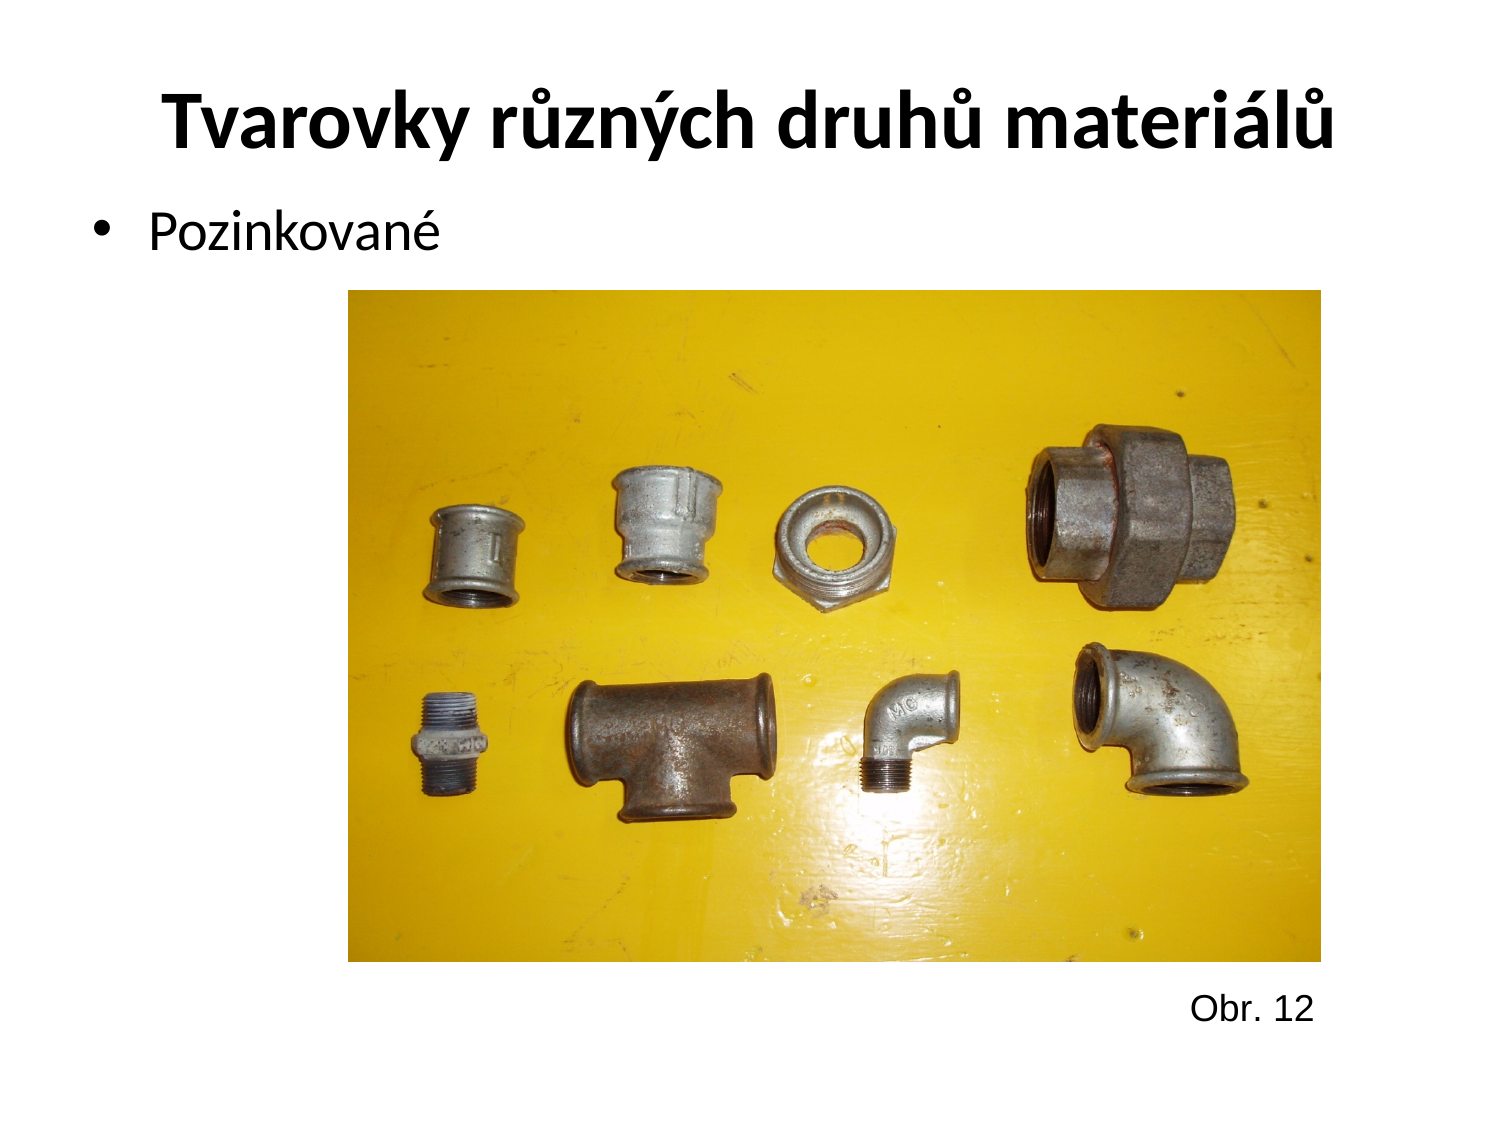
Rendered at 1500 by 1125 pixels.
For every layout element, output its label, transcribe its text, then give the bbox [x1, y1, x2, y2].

list Pozinkované [76, 184, 1427, 1010]
picture [348, 290, 1321, 962]
title Tvarovky různých druhů materiálů [75, 45, 1426, 185]
text_box Obr. 12 [1175, 976, 1330, 1037]
